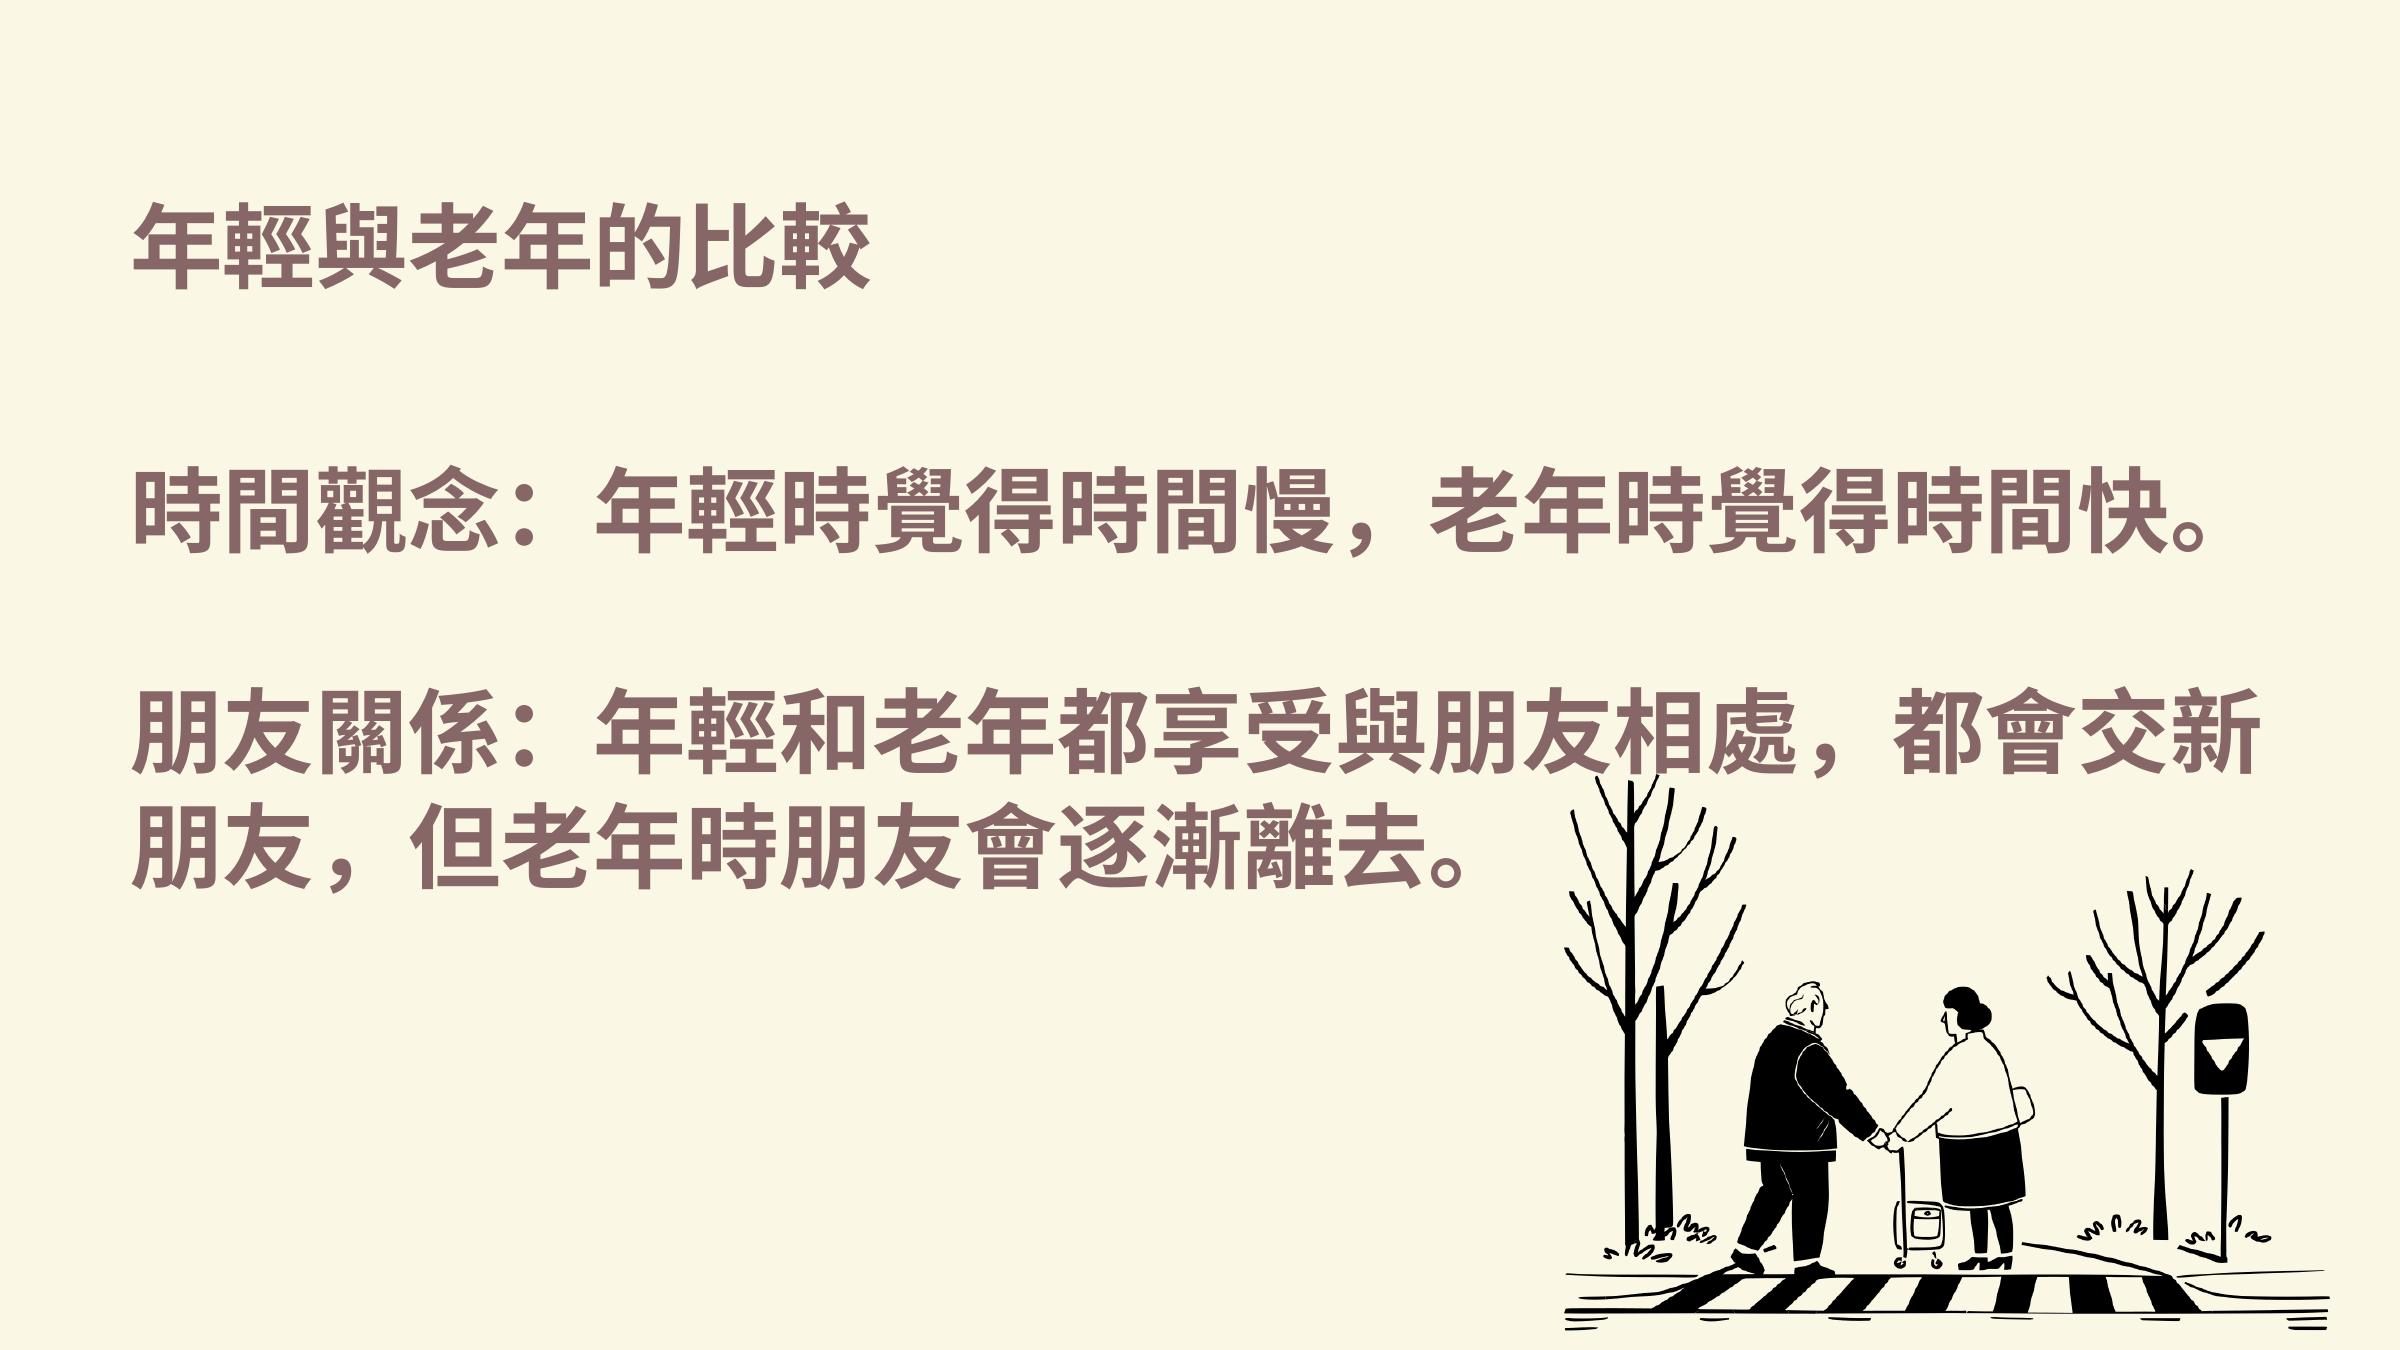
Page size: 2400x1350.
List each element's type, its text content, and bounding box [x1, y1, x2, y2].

text_box 朋友關係：年輕和老年都享受與朋友相處，都會交新朋友，但老年時朋友會逐漸離去。 [130, 669, 1531, 902]
text_box 年輕與老年的比較 [130, 184, 900, 301]
text_box 時間觀念：年輕時覺得時間慢，老年時覺得時間快。 [130, 448, 2270, 565]
picture [1531, 600, 2362, 1350]
